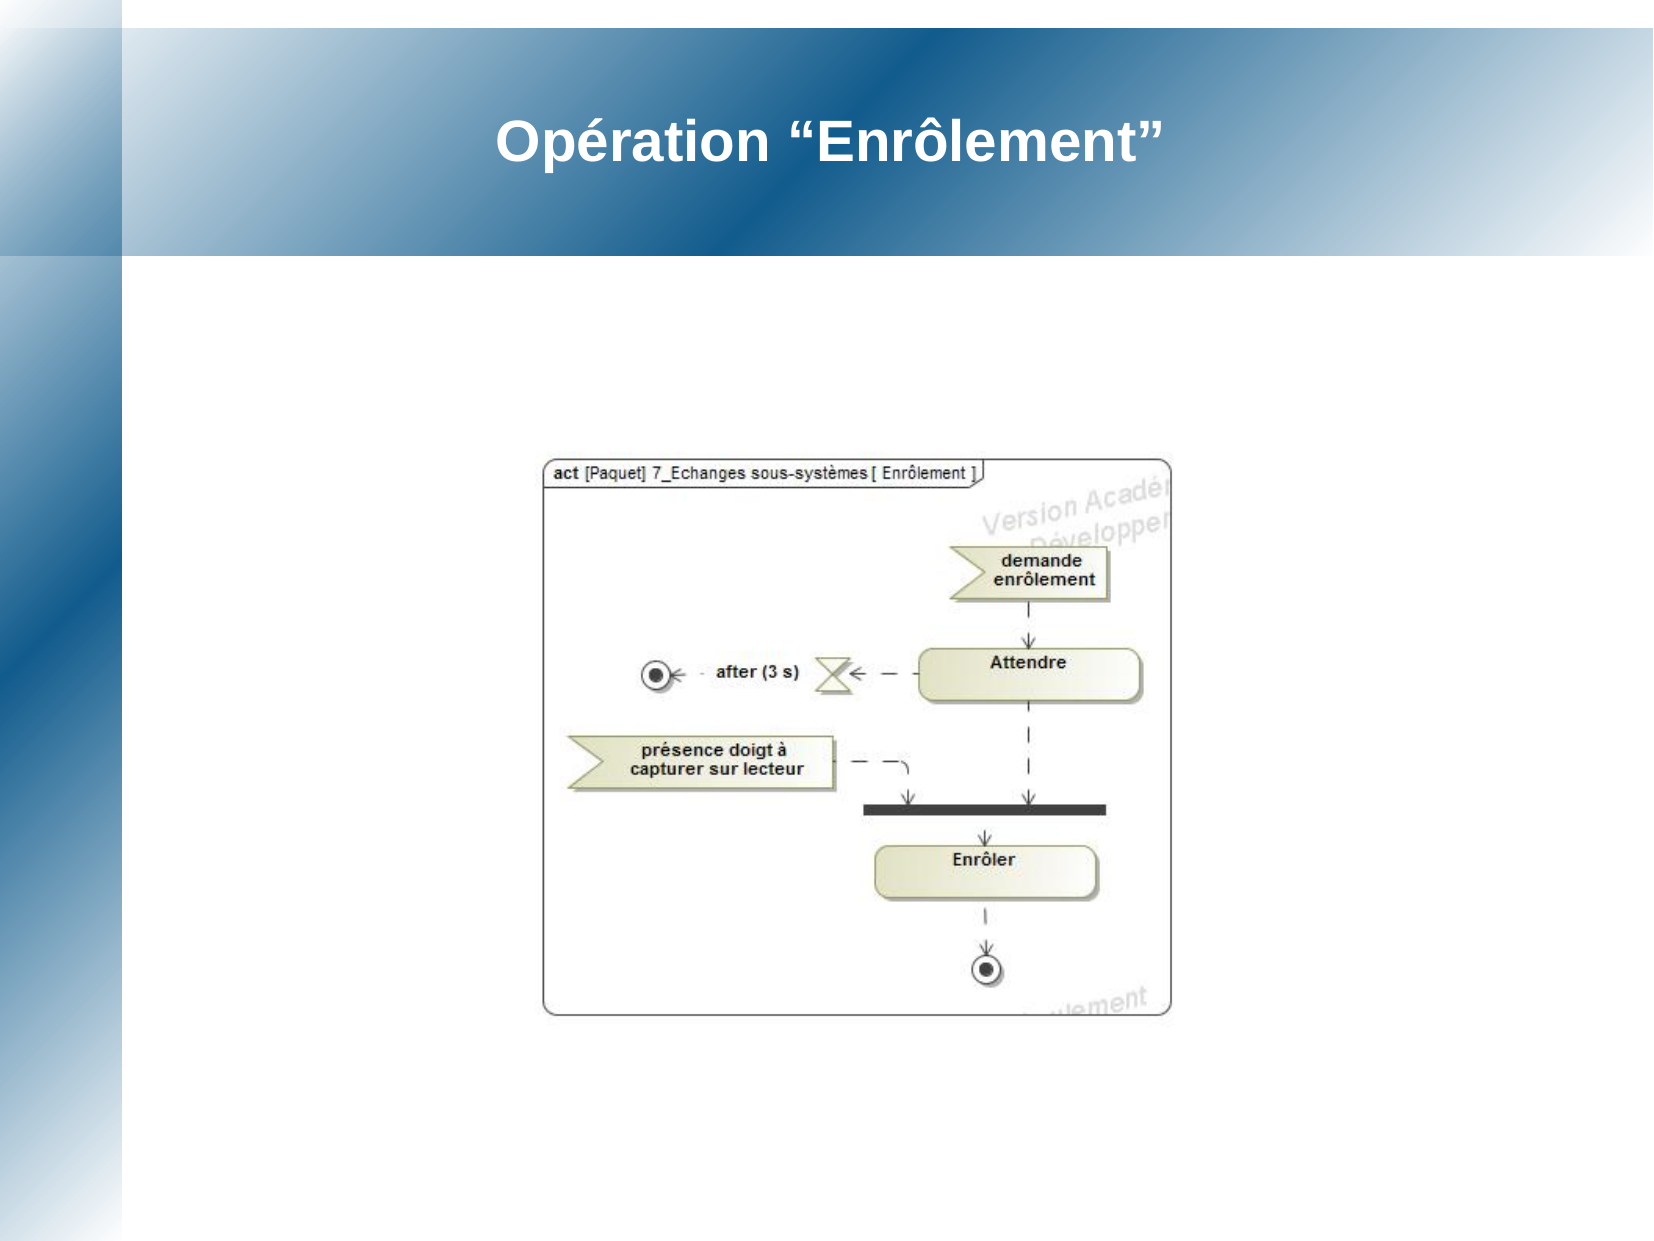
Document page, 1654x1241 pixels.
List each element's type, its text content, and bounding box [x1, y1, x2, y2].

subtitle [127, 323, 1603, 1167]
title Opération “Enrôlement” [125, 45, 1537, 238]
